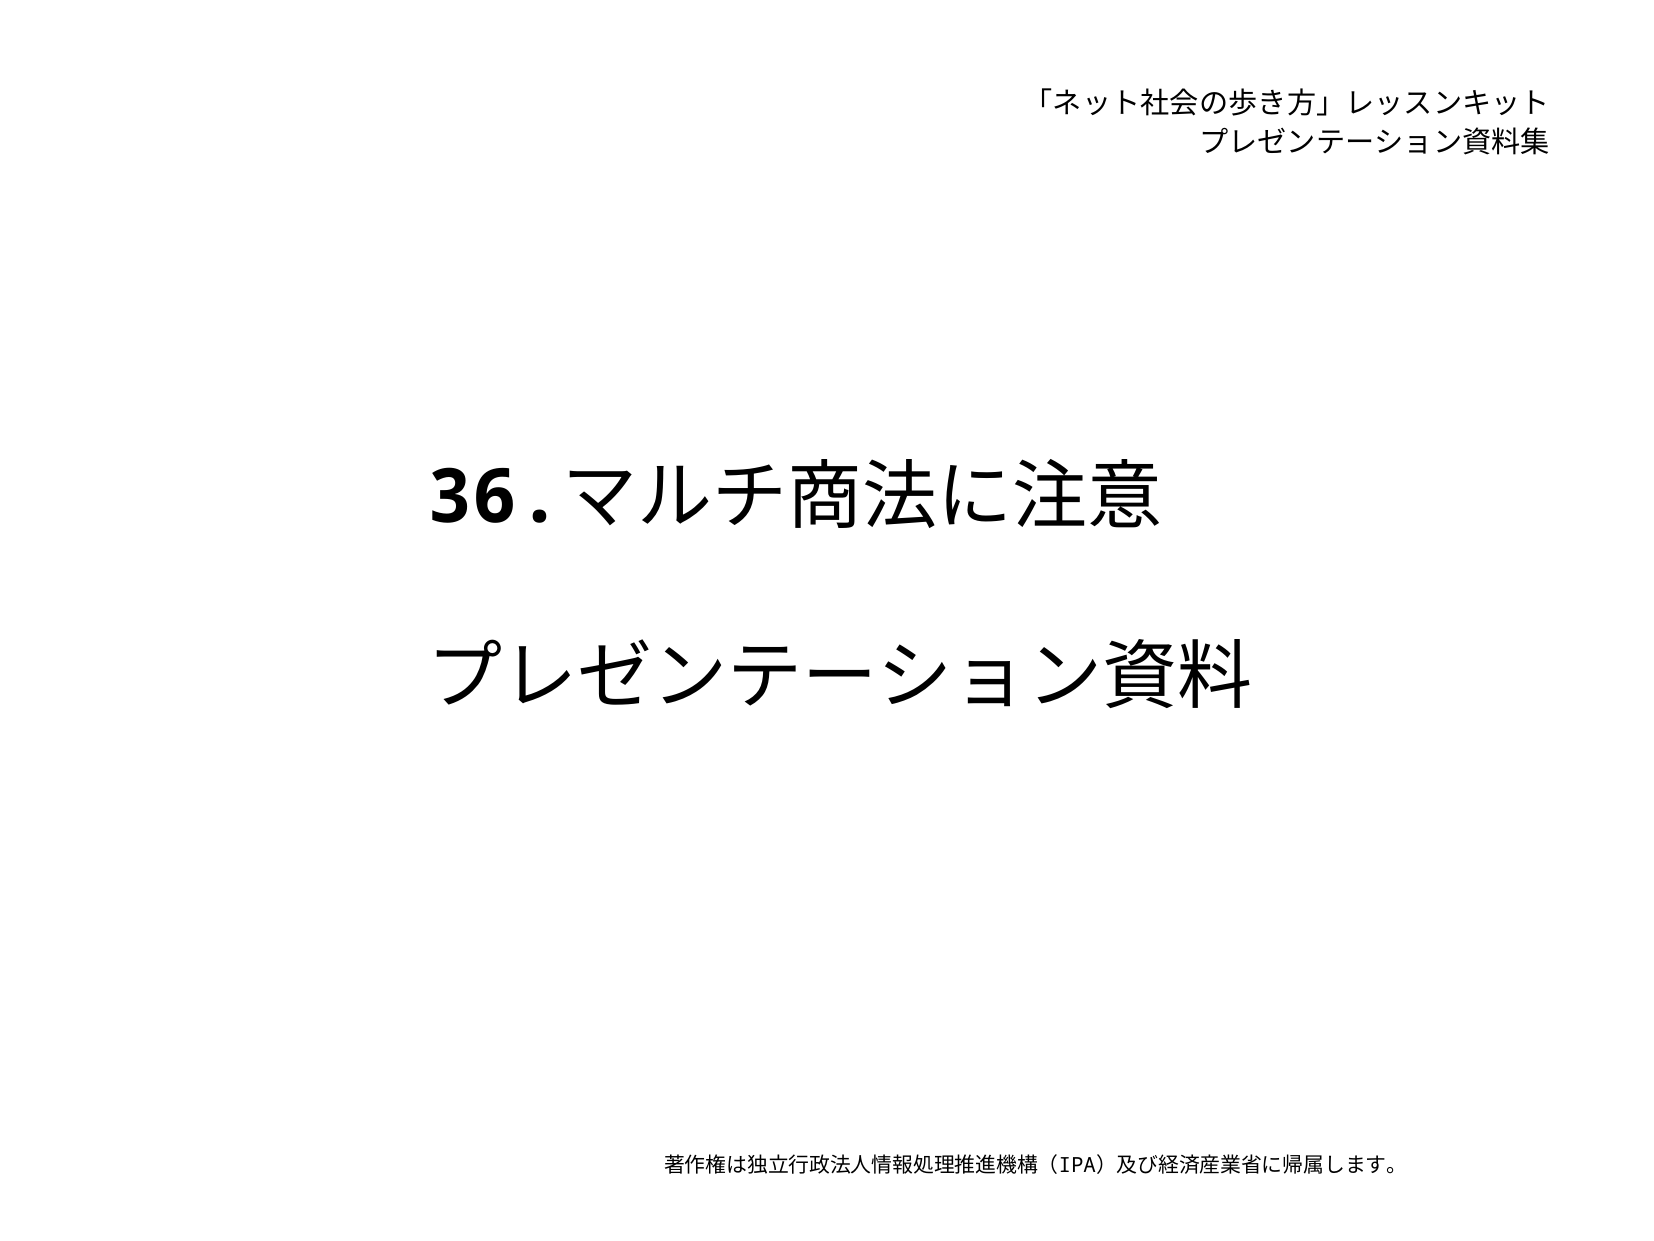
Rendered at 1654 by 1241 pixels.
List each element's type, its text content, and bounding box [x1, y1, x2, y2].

text_box 「ネット社会の歩き方」レッスンキット プレゼンテーション資料集 [1003, 74, 1566, 169]
text_box 36.マルチ商法に注意 プレゼンテーション資料 [413, 442, 1477, 729]
text_box 著作権は独立行政法人情報処理推進機構（IPA）及び経済産業省に帰属します。 [649, 1145, 1536, 1186]
